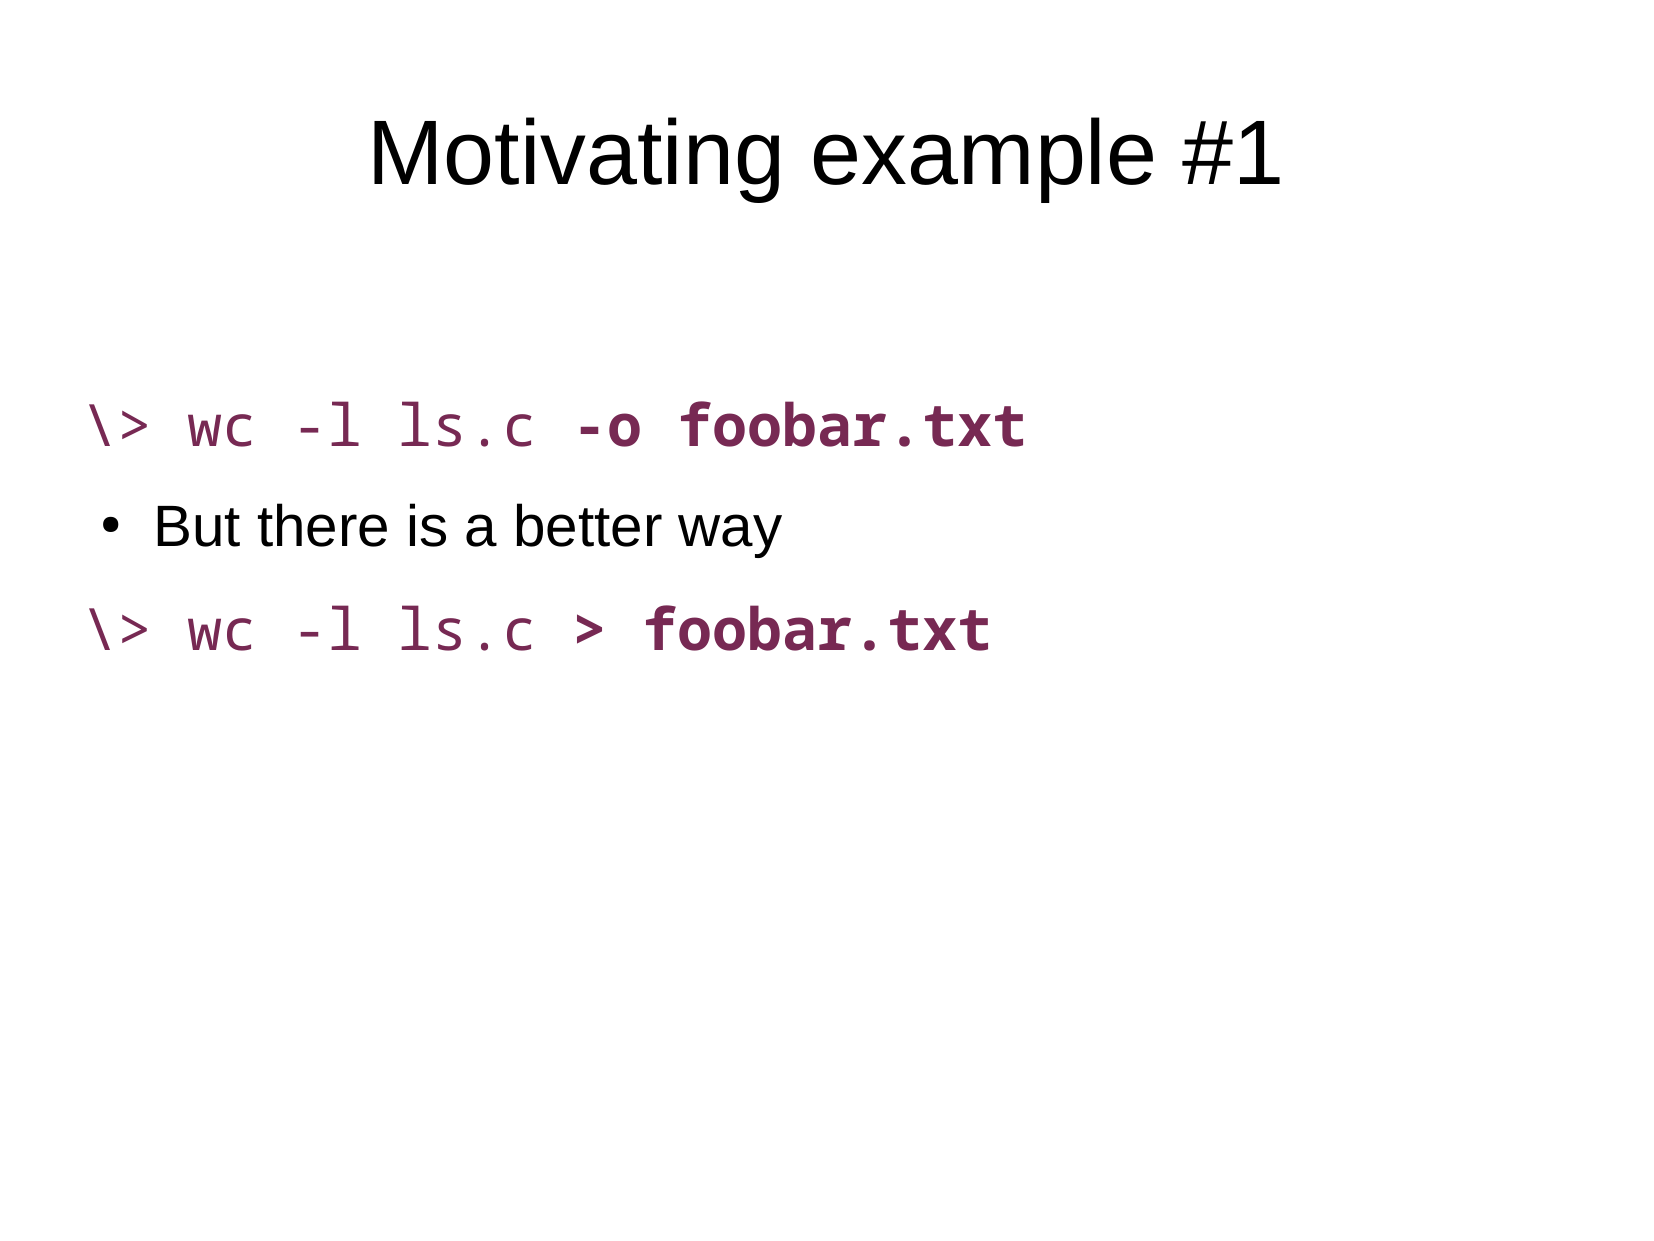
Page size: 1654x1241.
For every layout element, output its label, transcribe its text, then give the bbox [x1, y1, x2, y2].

title Motivating example #1 [82, 49, 1571, 257]
list \> wc -l ls.c -o foobar.txt But there is a better way \> wc -l ls.c > foobar.txt [82, 290, 1571, 1201]
